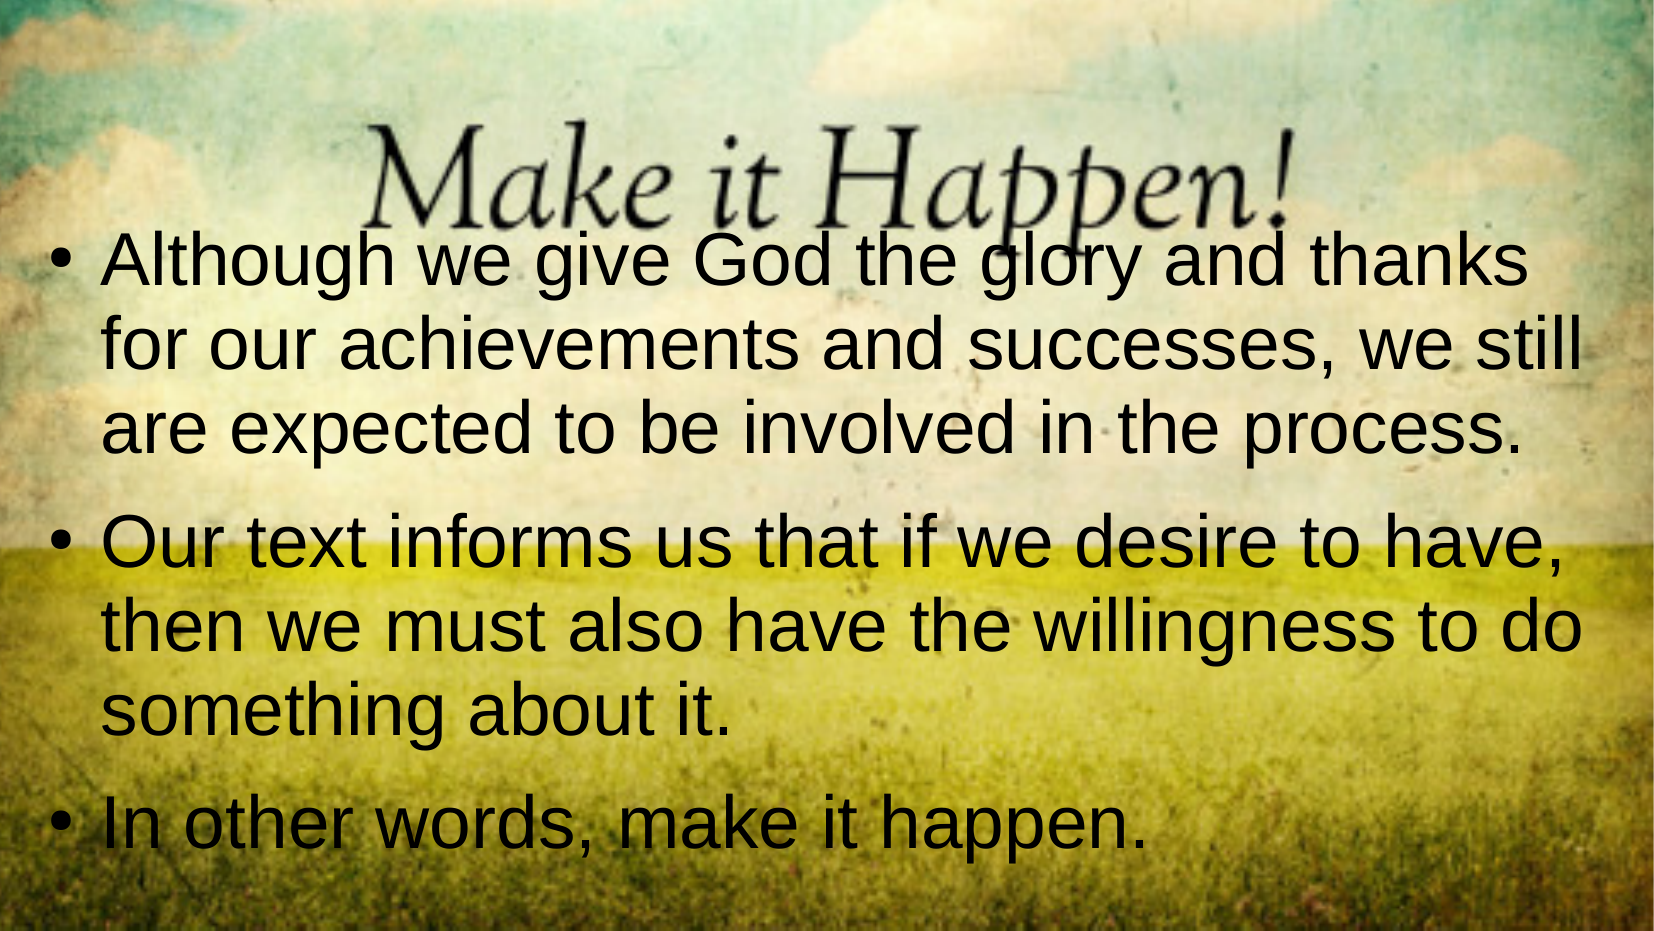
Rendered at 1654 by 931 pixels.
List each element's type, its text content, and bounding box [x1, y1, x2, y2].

list Although we give God the glory and thanks for our achievements and successes, we still are expected to be involved in the process. Our text informs us that if we desire to have, then we must also have the willingness to do something about it. In other words, make it happen. [30, 217, 1636, 901]
picture [0, 0, 1654, 931]
